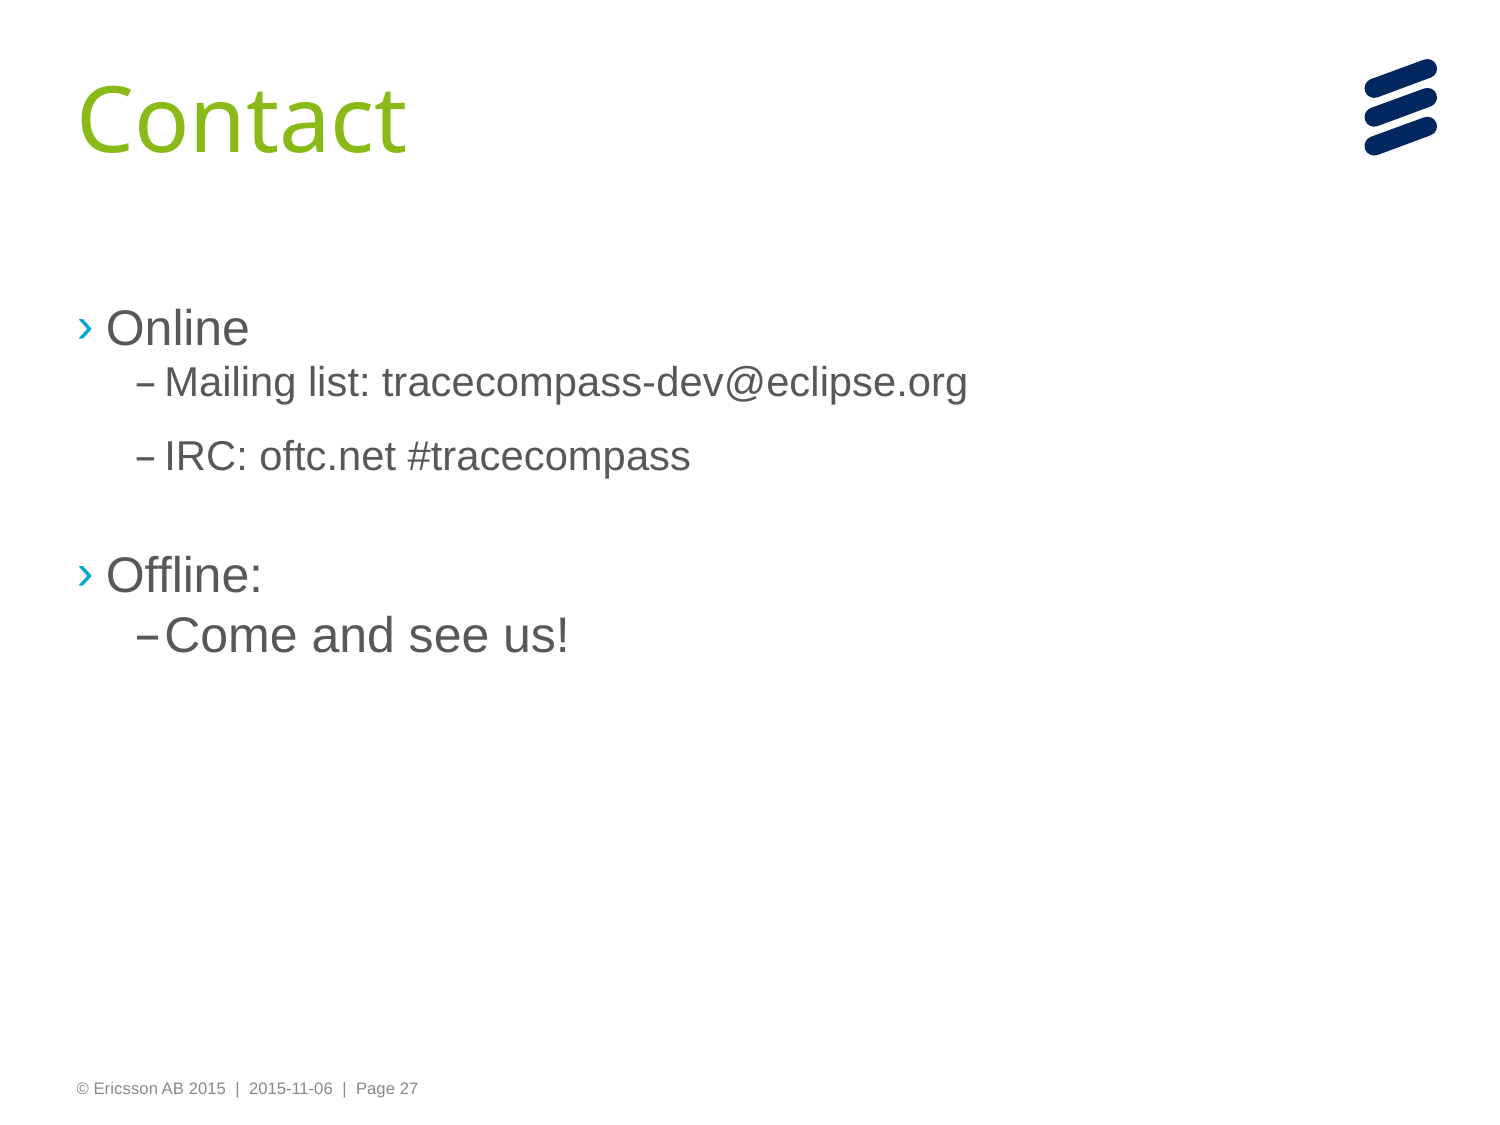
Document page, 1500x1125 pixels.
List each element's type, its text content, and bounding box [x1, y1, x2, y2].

title Contact [64, 39, 1294, 218]
list Online Mailing list: tracecompass-dev@eclipse.org IRC: oftc.net #tracecompass Offline: Come and see us! [65, 295, 1436, 928]
